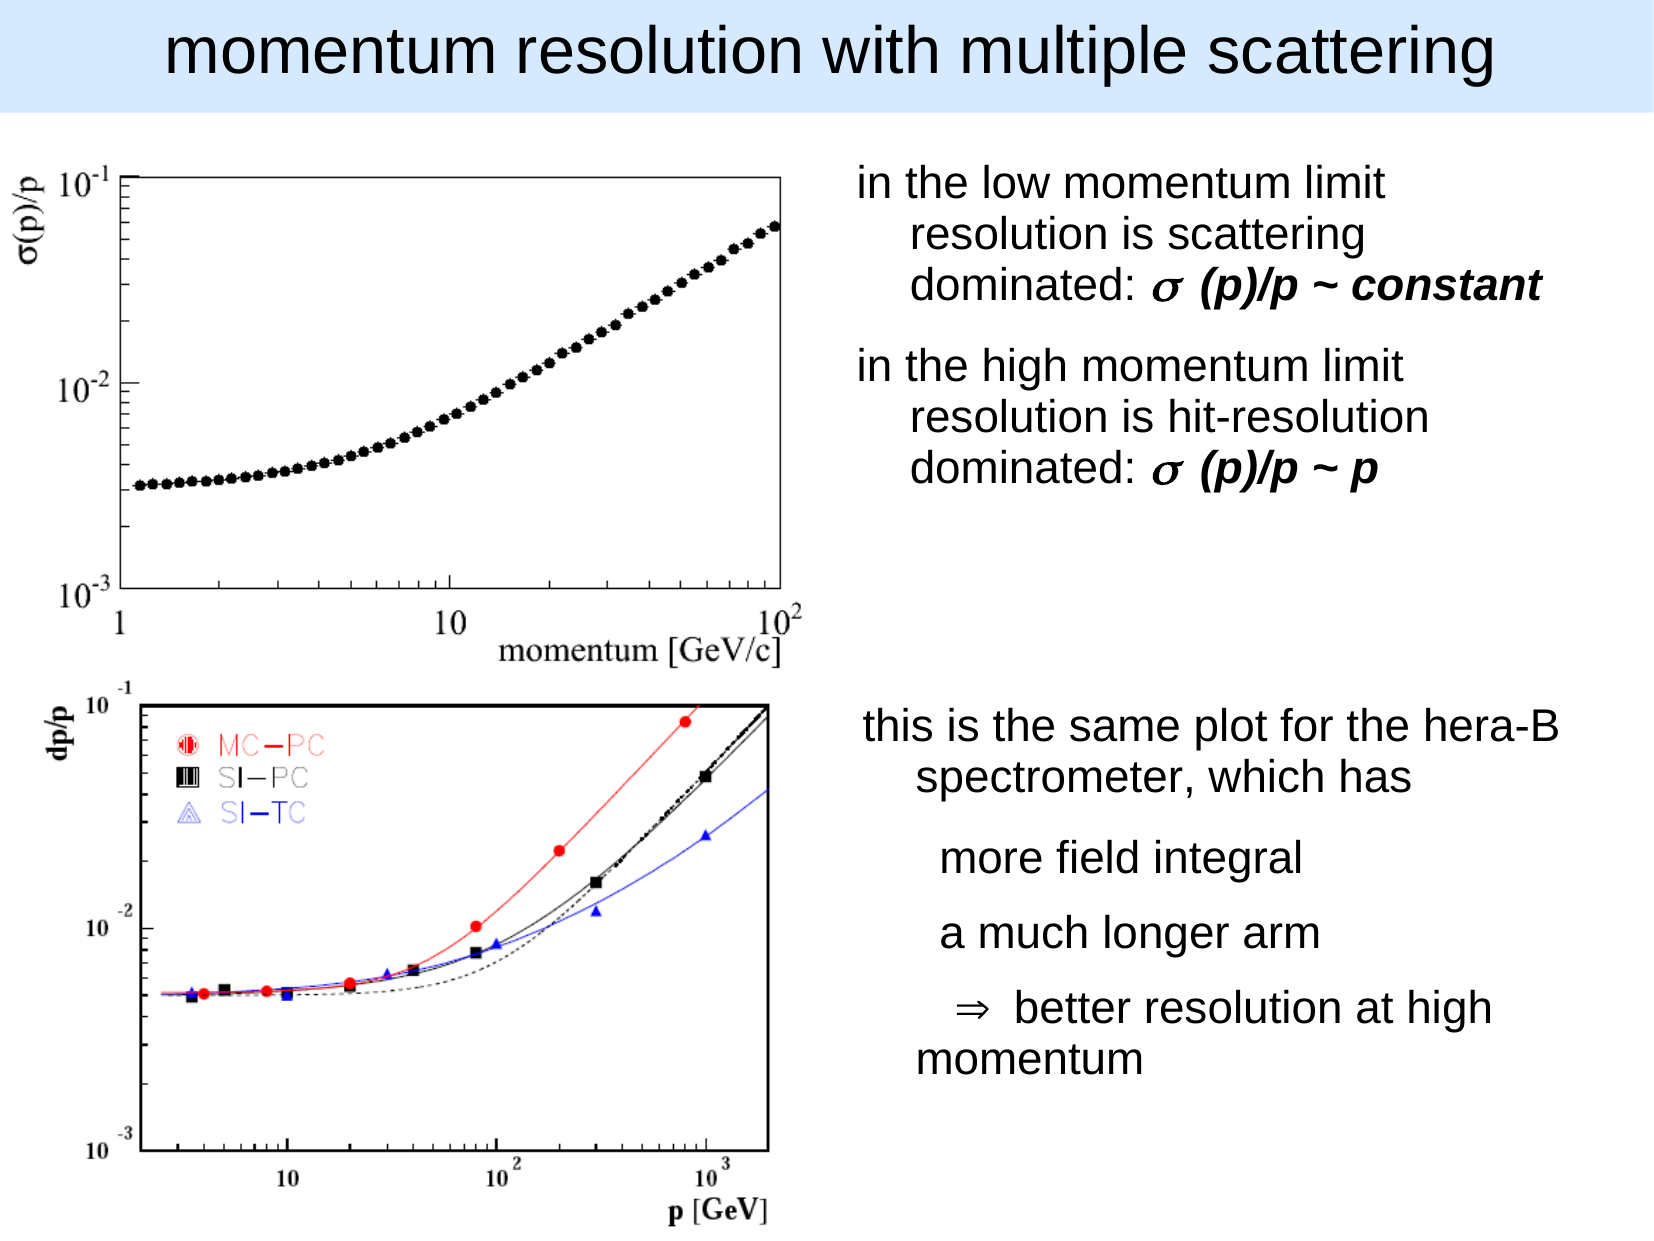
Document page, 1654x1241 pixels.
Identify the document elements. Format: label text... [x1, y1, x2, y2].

title momentum resolution with multiple scattering [86, 0, 1576, 100]
picture [0, 122, 822, 1232]
list this is the same plot for the hera-B spectrometer, which has more field integral a much longer arm  better resolution at high momentum [844, 699, 1654, 1185]
list in the low momentum limit resolution is scattering dominated:  (p)/p ~ constant in the high momentum limit resolution is hit-resolution dominated:  (p)/p ~ p [838, 156, 1589, 601]
